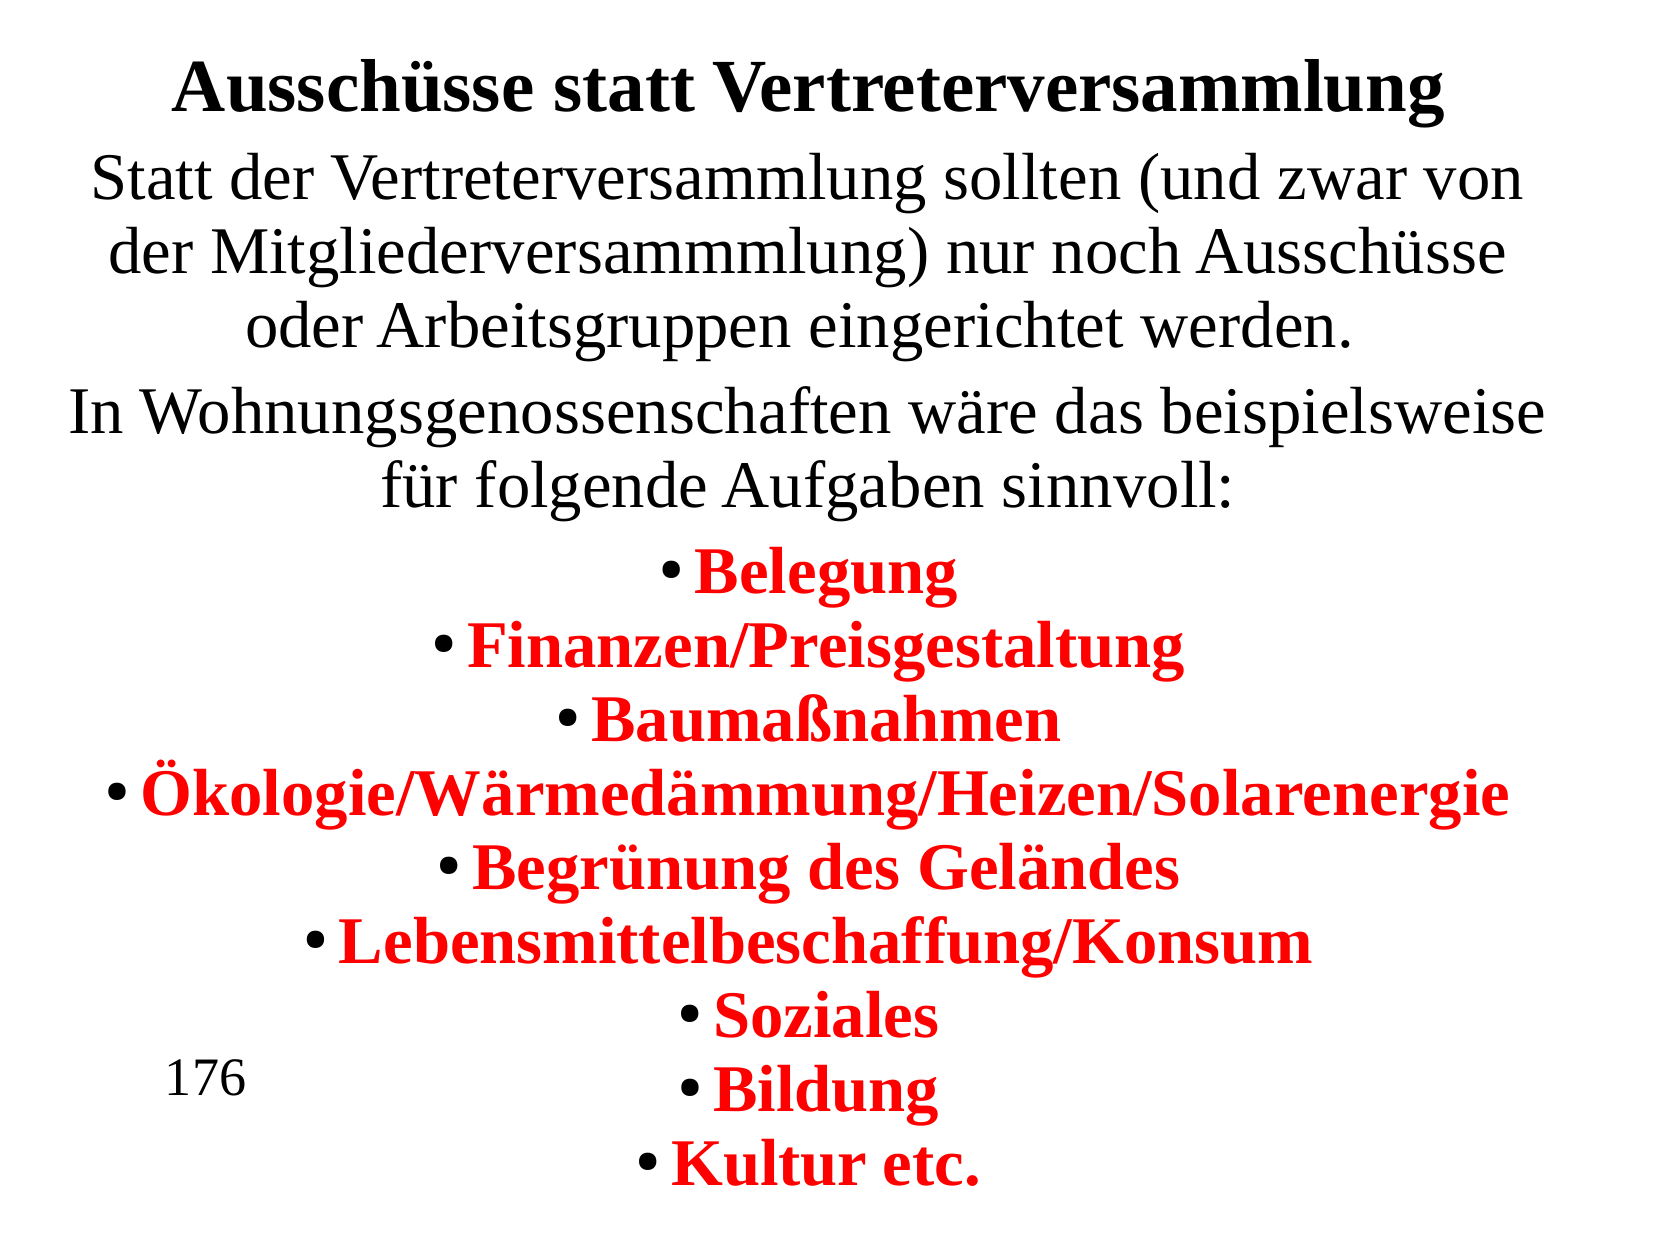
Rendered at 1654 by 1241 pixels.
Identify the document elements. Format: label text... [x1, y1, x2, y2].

text_box <Foliennummer> [0, 1040, 411, 1116]
text_box Ausschüsse statt Vertreterversammlung Statt der Vertreterversammlung sollten (und zwar von der Mitgliederversammmlung) nur noch Ausschüsse oder Arbeitsgruppen eingerichtet werden. In Wohnungsgenossenschaften wäre das beispielsweise für folgende Aufgaben sinnvoll: Belegung Finanzen/Preisgestaltung Baumaßnahmen Ökologie/Wärmedämmung/Heizen/Solarenergie Begrünung des Geländes Lebensmittelbeschaffung/Konsum Soziales Bildung Kultur etc. [53, 37, 1612, 1209]
